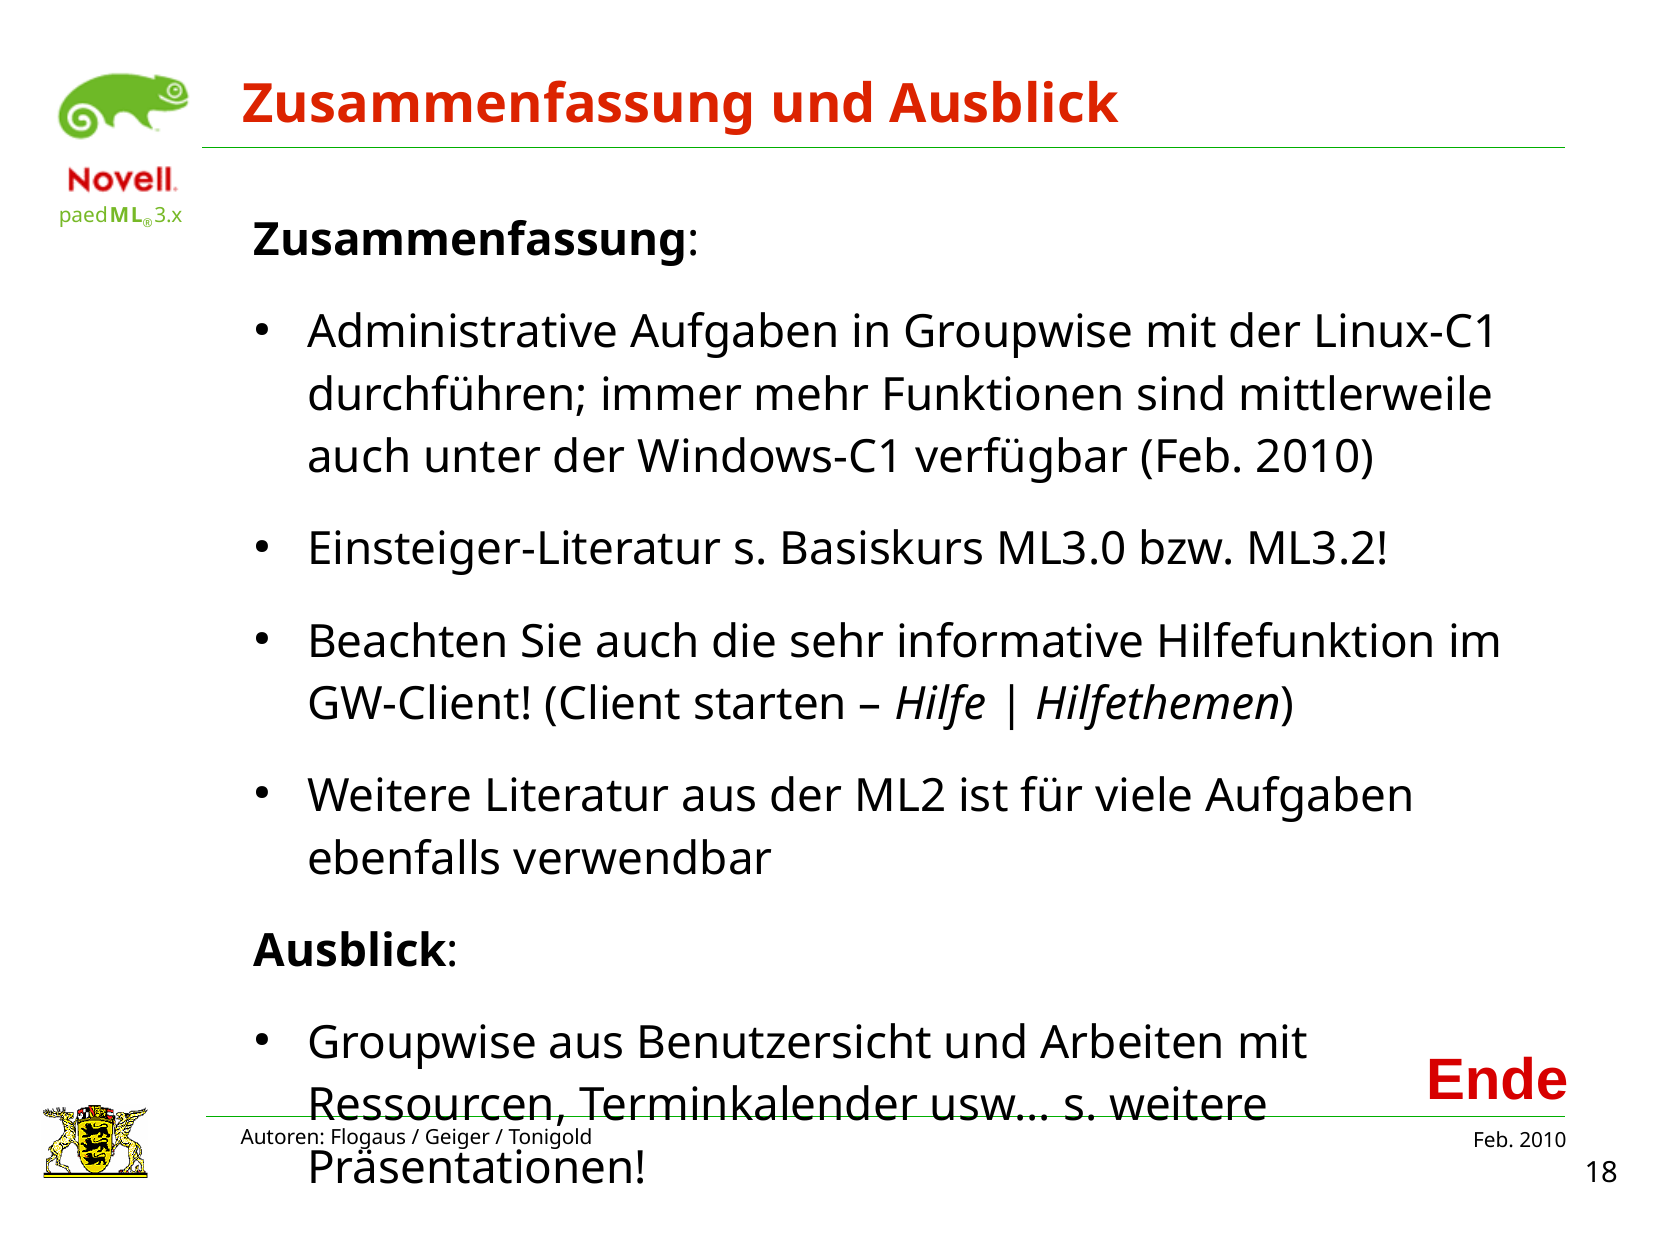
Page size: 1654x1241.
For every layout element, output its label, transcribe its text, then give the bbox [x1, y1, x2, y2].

text_box Ende [1411, 1039, 1589, 1121]
picture [41, 1104, 148, 1180]
list Zusammenfassung: Administrative Aufgaben in Groupwise mit der Linux-C1 durchführen; immer mehr Funktionen sind mittlerweile auch unter der Windows-C1 verfügbar (Feb. 2010) Einsteiger-Literatur s. Basiskurs ML3.0 bzw. ML3.2! Beachten Sie auch die sehr informative Hilfefunktion im GW-Client! (Client starten – Hilfe | Hilfethemen) Weitere Literatur aus der ML2 ist für viele Aufgaben ebenfalls verwendbar Ausblick: Groupwise aus Benutzersicht und Arbeiten mit Ressourcen, Terminkalender usw... s. weitere Präsentationen! [236, 206, 1565, 1064]
picture [44, 56, 202, 214]
title Zusammenfassung und Ausblick [242, 67, 1577, 136]
